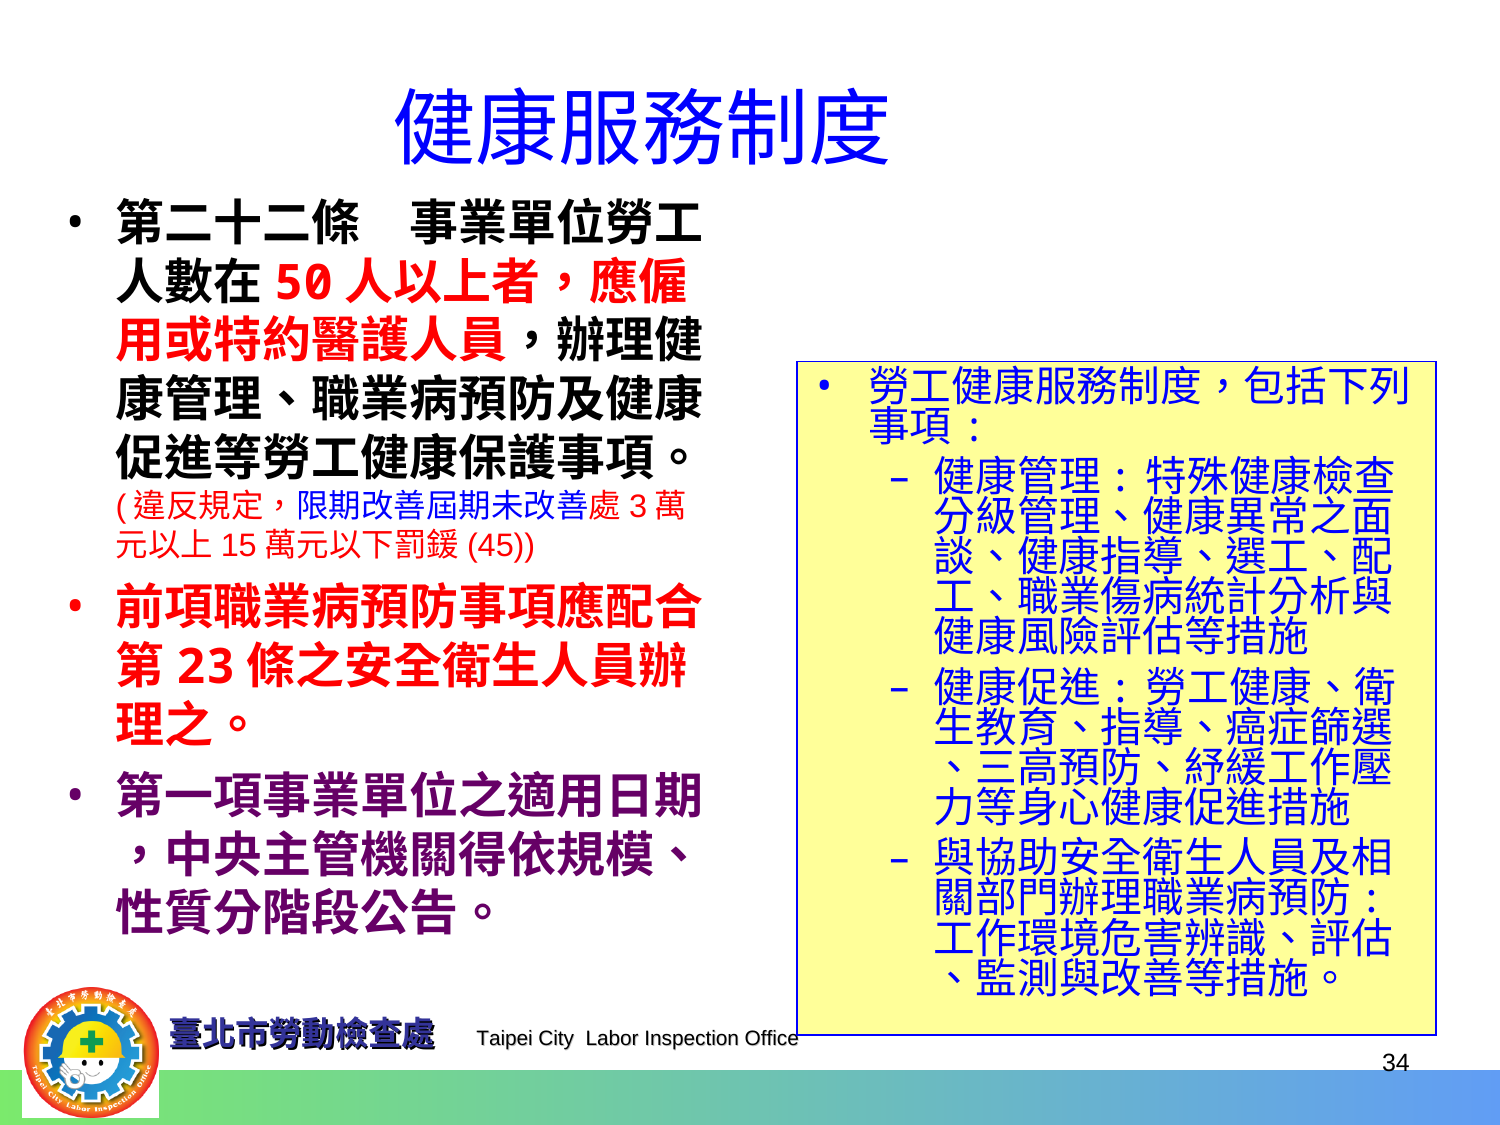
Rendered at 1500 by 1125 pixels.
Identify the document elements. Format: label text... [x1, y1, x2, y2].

picture [22, 987, 159, 1118]
text_box 健康服務制度 [171, 67, 1114, 183]
list 第二十二條 事業單位勞工人數在50人以上者，應僱用或特約醫護人員，辦理健康管理、職業病預防及健康促進等勞工健康保護事項。(違反規定，限期改善屆期未改善處3萬元以上15萬元以下罰鍰(45)) 前項職業病預防事項應配合第23條之安全衛生人員辦理之。 第一項事業單位之適用日期，中央主管機關得依規模、性質分階段公告。 [45, 183, 731, 998]
list 勞工健康服務制度，包括下列事項: 健康管理:特殊健康檢查分級管理、健康異常之面談、健康指導、選工、配工、職業傷病統計分析與健康風險評估等措施 健康促進:勞工健康、衛生教育、指導、癌症篩選、三高預防、紓緩工作壓力等身心健康促進措施 與協助安全衛生人員及相關部門辦理職業病預防:工作環境危害辨識、評估、監測與改善等措施。 [797, 361, 1437, 1035]
text_box <編號> [1074, 1036, 1426, 1100]
